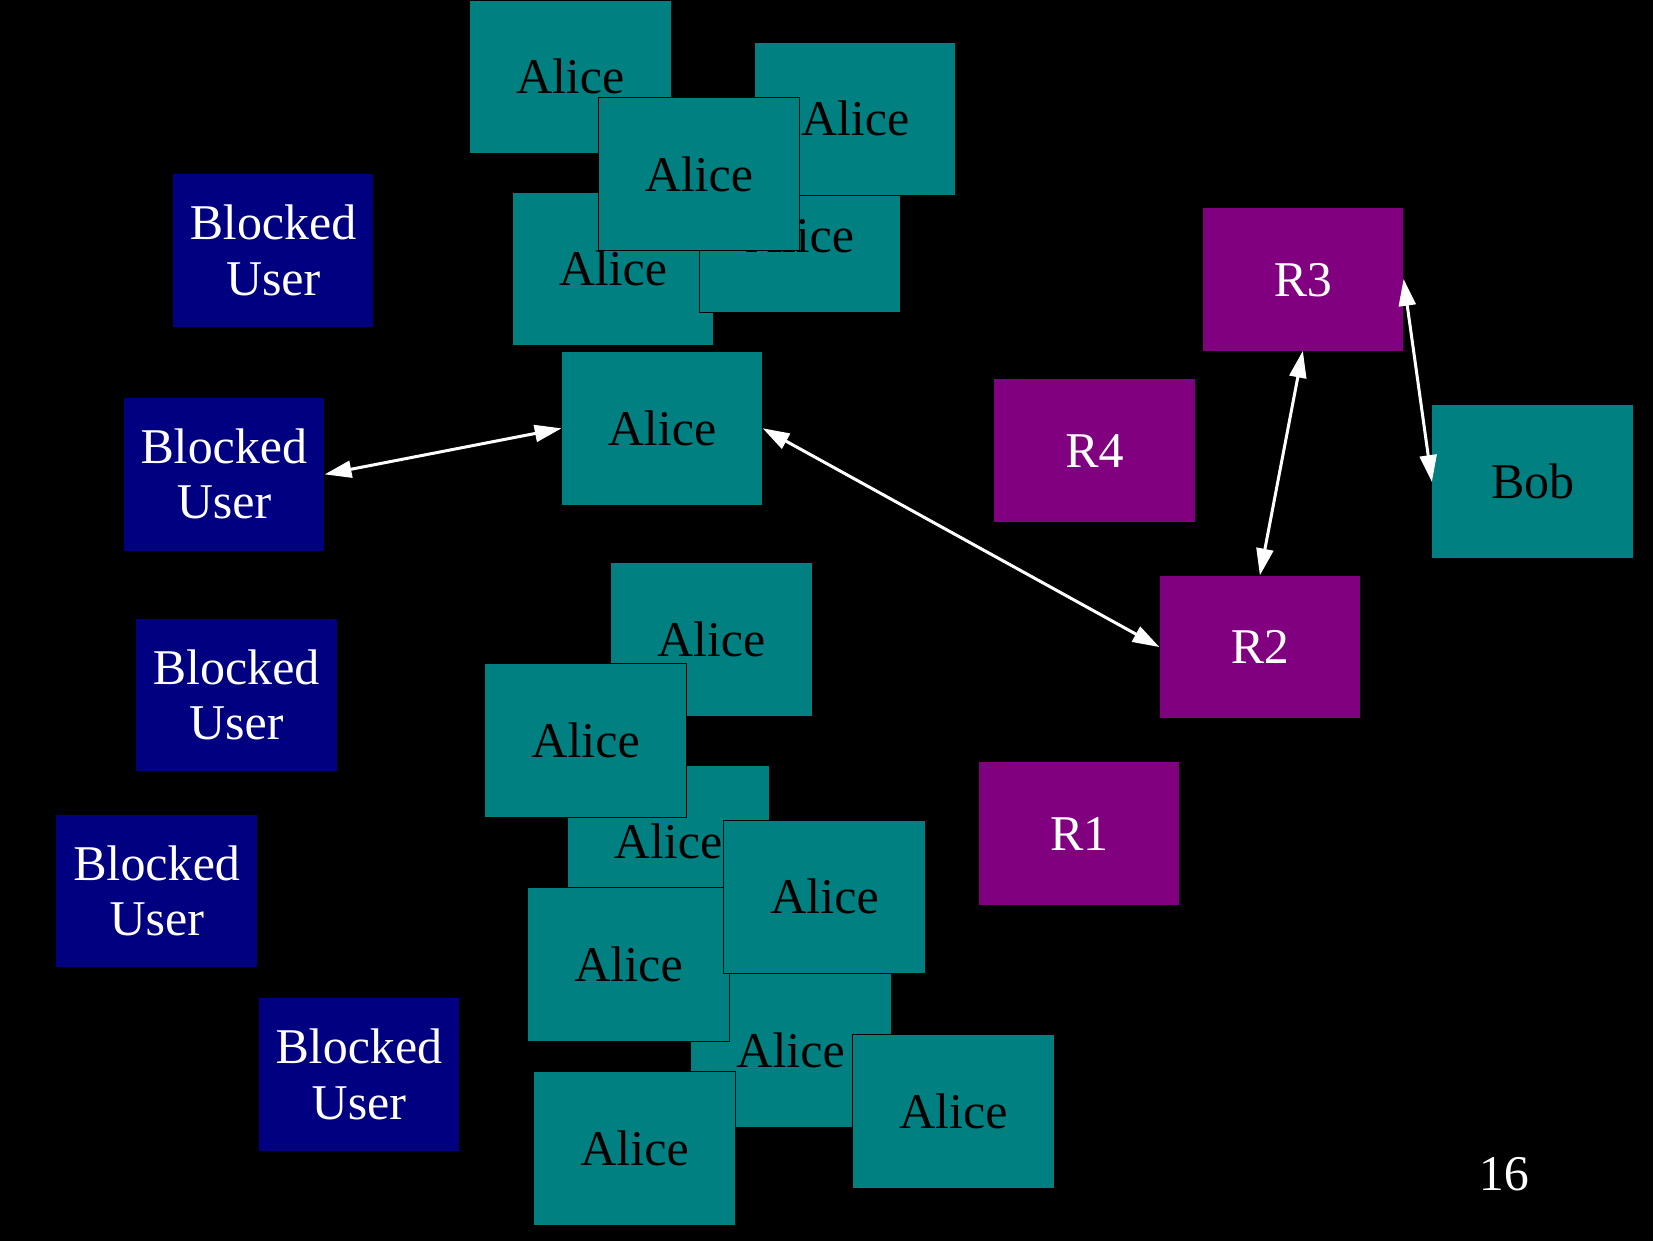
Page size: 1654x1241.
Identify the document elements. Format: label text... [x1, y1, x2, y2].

text_box Alice [469, 0, 672, 154]
text_box Alice [690, 974, 892, 1128]
text_box Alice [754, 42, 956, 196]
text_box R2 [1159, 575, 1361, 719]
text_box Alice [852, 1034, 1055, 1189]
text_box Alice [512, 192, 714, 346]
text_box Alice [561, 351, 763, 506]
text_box Alice [567, 765, 770, 887]
text_box Alice [699, 196, 901, 313]
text_box Bob [1431, 404, 1634, 559]
text_box Blocked User [135, 618, 338, 772]
text_box Alice [723, 820, 926, 974]
text_box R4 [993, 378, 1196, 523]
text_box Alice [533, 1071, 736, 1226]
text_box R1 [978, 761, 1180, 906]
text_box R3 [1202, 207, 1404, 352]
text_box Blocked User [55, 814, 258, 968]
text_box Alice [598, 97, 800, 251]
text_box Alice [610, 562, 813, 717]
text_box Blocked User [172, 173, 374, 328]
text_box Alice [484, 663, 687, 818]
text_box Alice [527, 887, 730, 1042]
text_box Blocked User [123, 397, 325, 552]
text_box Blocked User [258, 997, 460, 1152]
